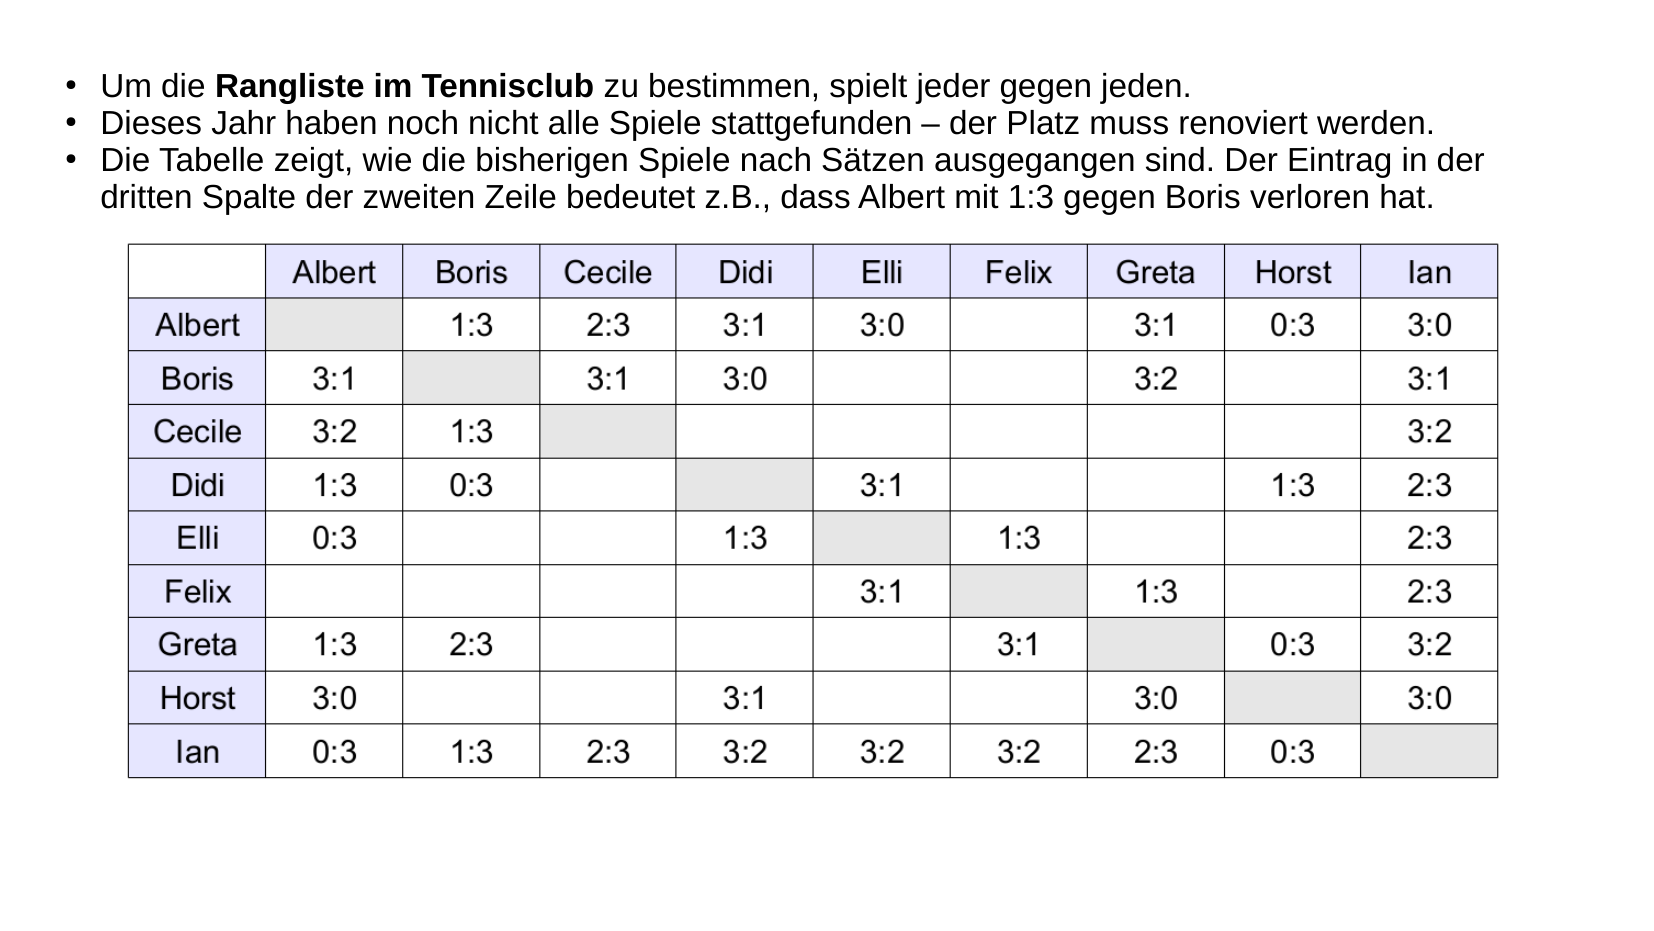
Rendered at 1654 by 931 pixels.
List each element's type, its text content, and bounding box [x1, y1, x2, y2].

picture [118, 236, 1506, 787]
text_box Um die Rangliste im Tennisclub zu bestimmen, spielt jeder gegen jeden. Dieses Jahr haben noch nicht alle Spiele stattgefunden – der Platz muss renoviert werden. Die Tabelle zeigt, wie die bisherigen Spiele nach Sätzen ausgegangen sind. Der Eintrag in der dritten Spalte der zweiten Zeile bedeutet z.B., dass Albert mit 1:3 gegen Boris verloren hat. [59, 59, 1565, 224]
